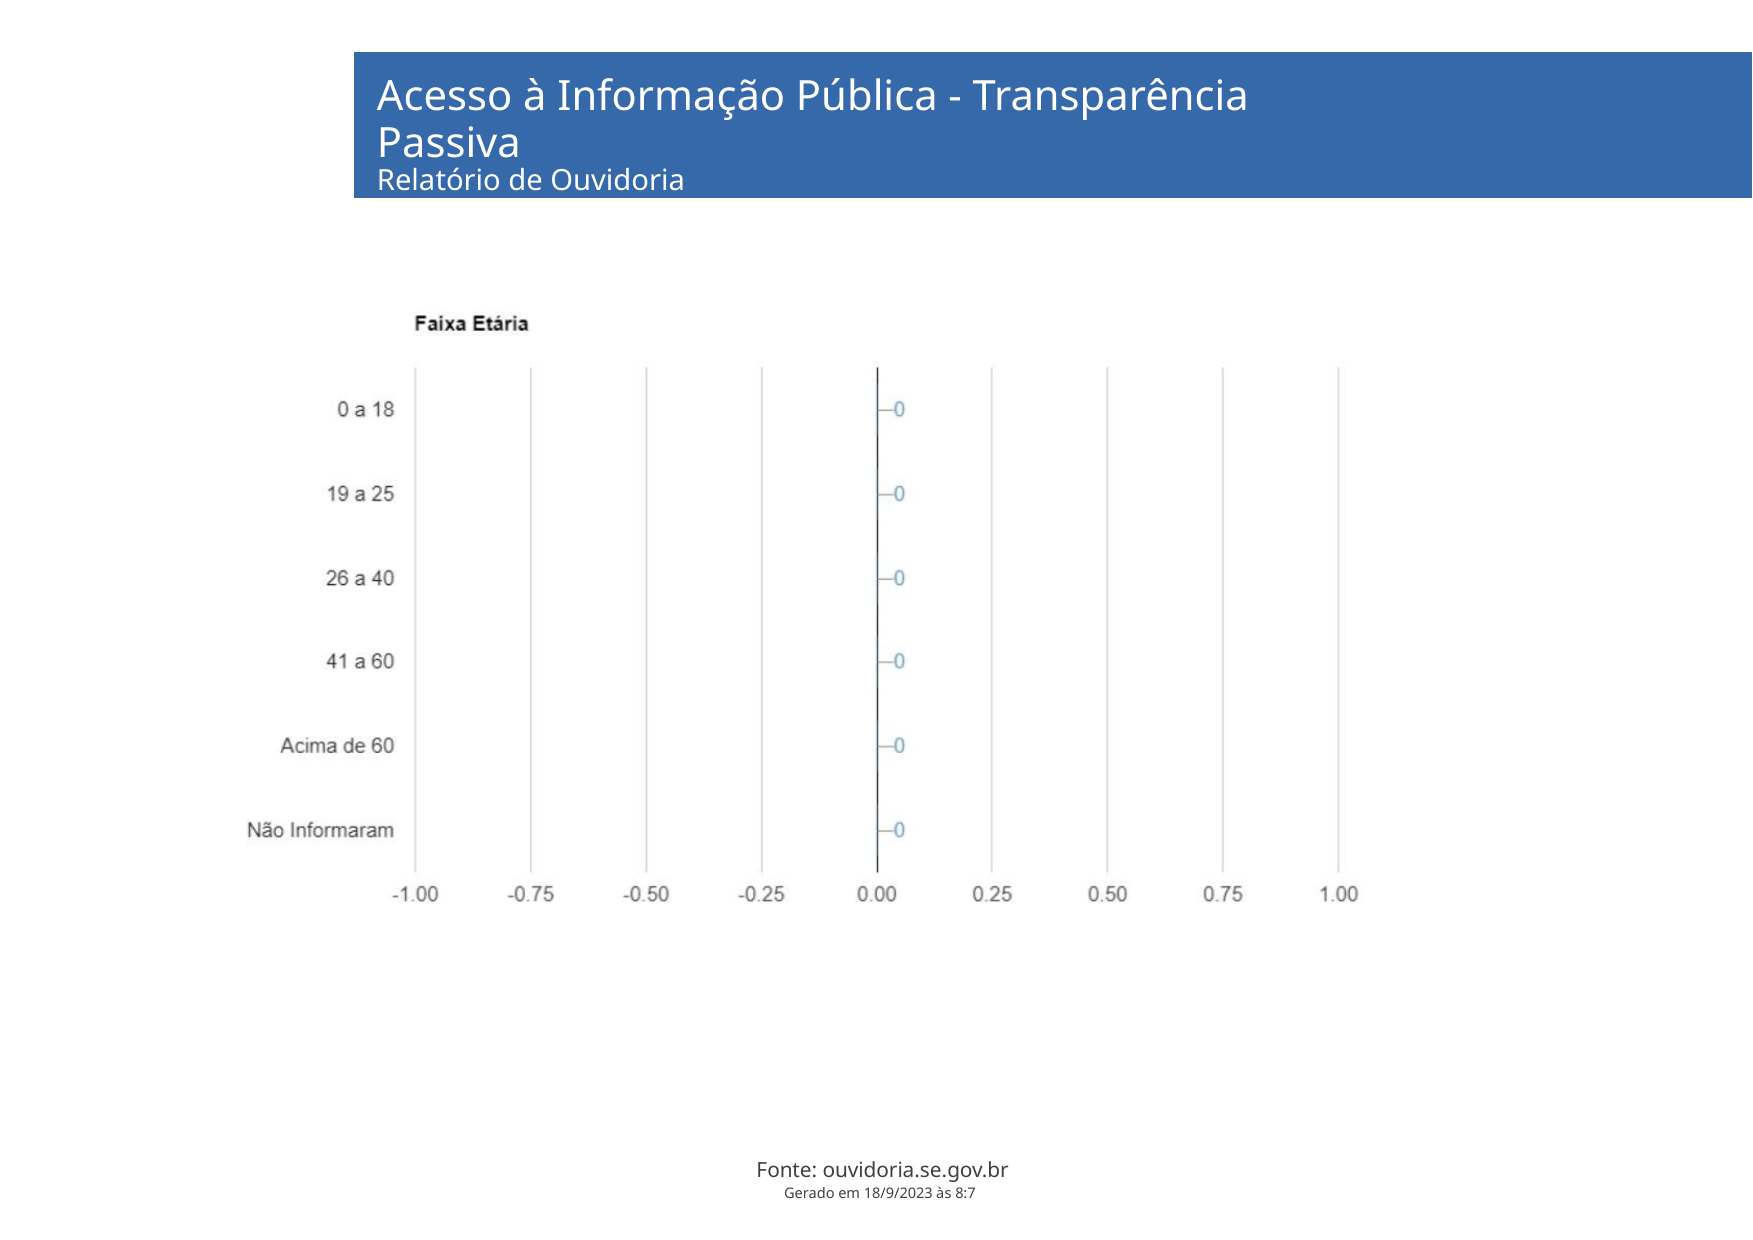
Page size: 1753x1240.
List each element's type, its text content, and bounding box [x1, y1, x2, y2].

text_box Gerado em 18/9/2023 às 8:7 [784, 1184, 995, 1202]
text_box Fonte: ouvidoria.se.gov.br [756, 1158, 1023, 1182]
text_box [354, 52, 1752, 198]
text_box [155, 211, 1599, 1028]
text_box Acesso à Informação Pública - Transparência Passiva Relatório de Ouvidoria SETUR - Agosto a Agosto de 2023 [376, 72, 1403, 228]
